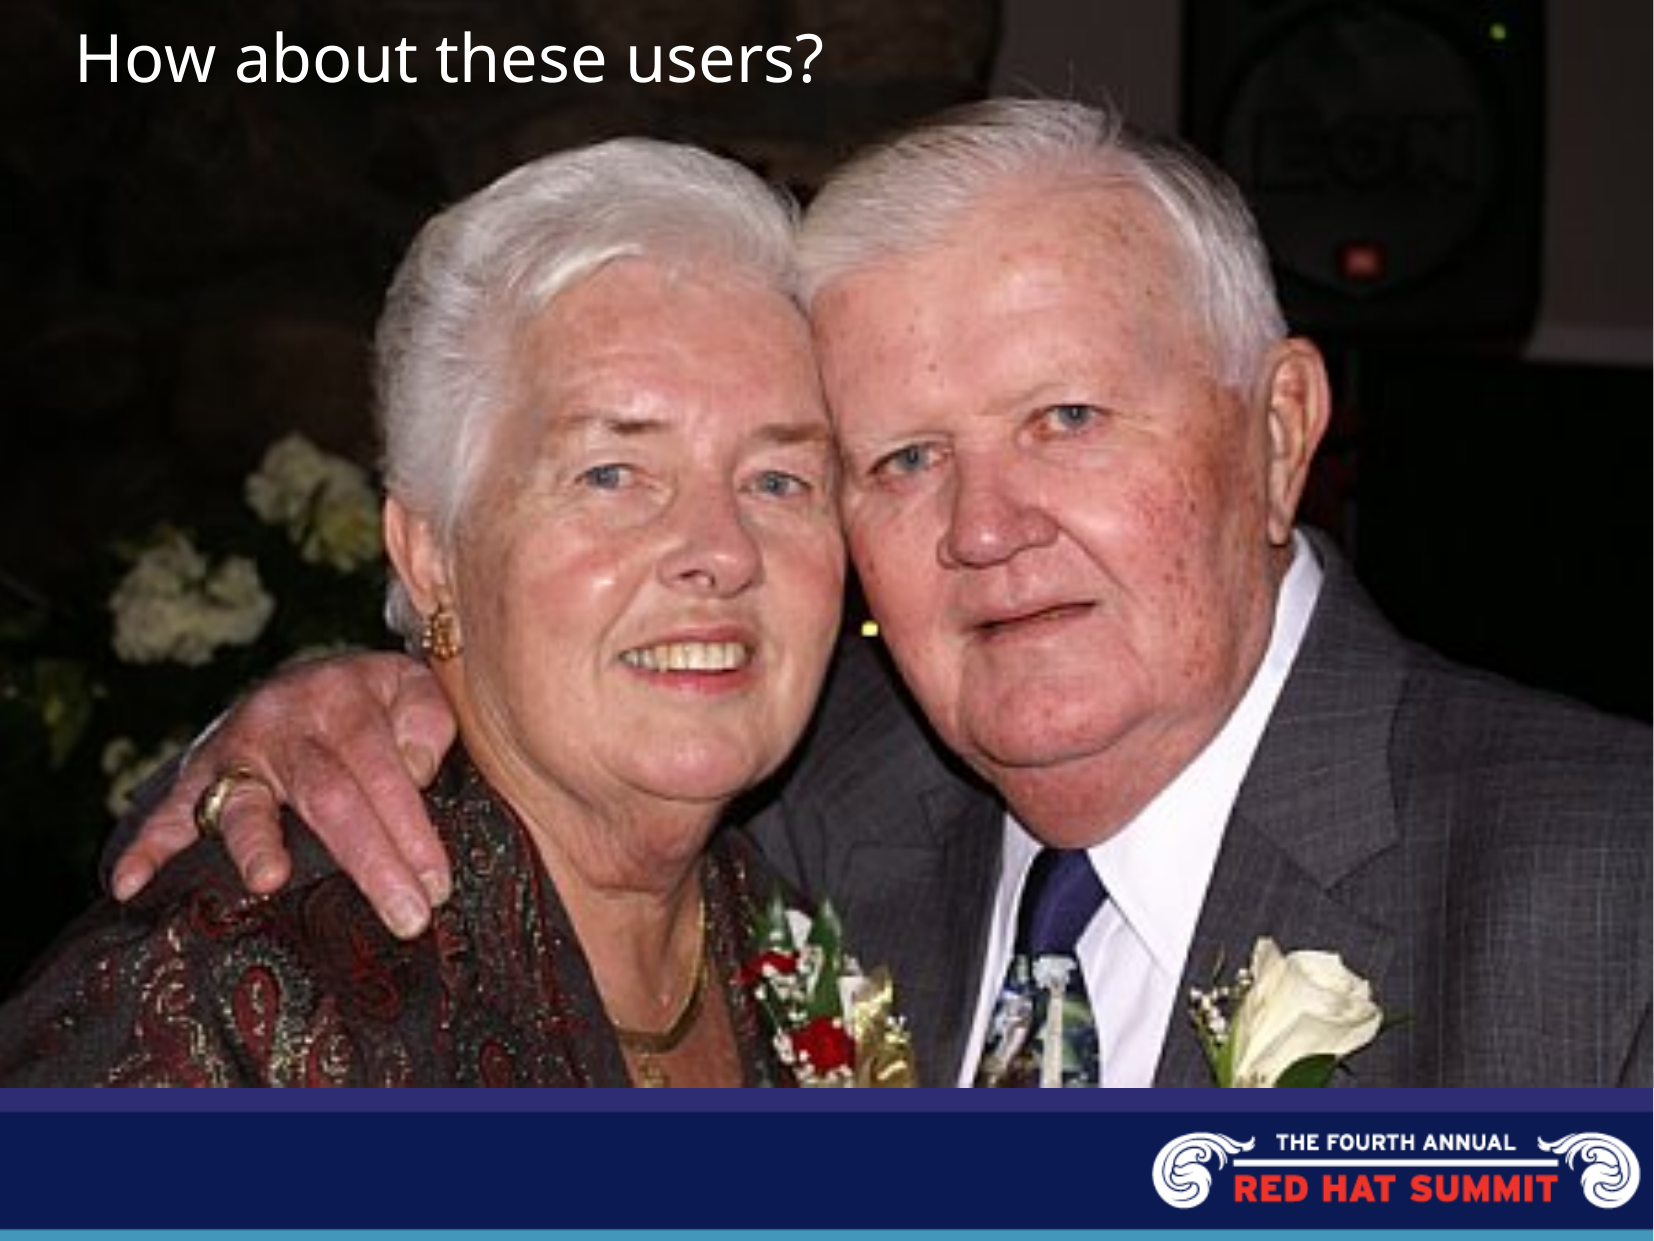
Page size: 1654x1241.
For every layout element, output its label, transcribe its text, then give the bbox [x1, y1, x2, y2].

picture [0, 0, 1654, 1241]
title How about these users? [74, 0, 1506, 113]
